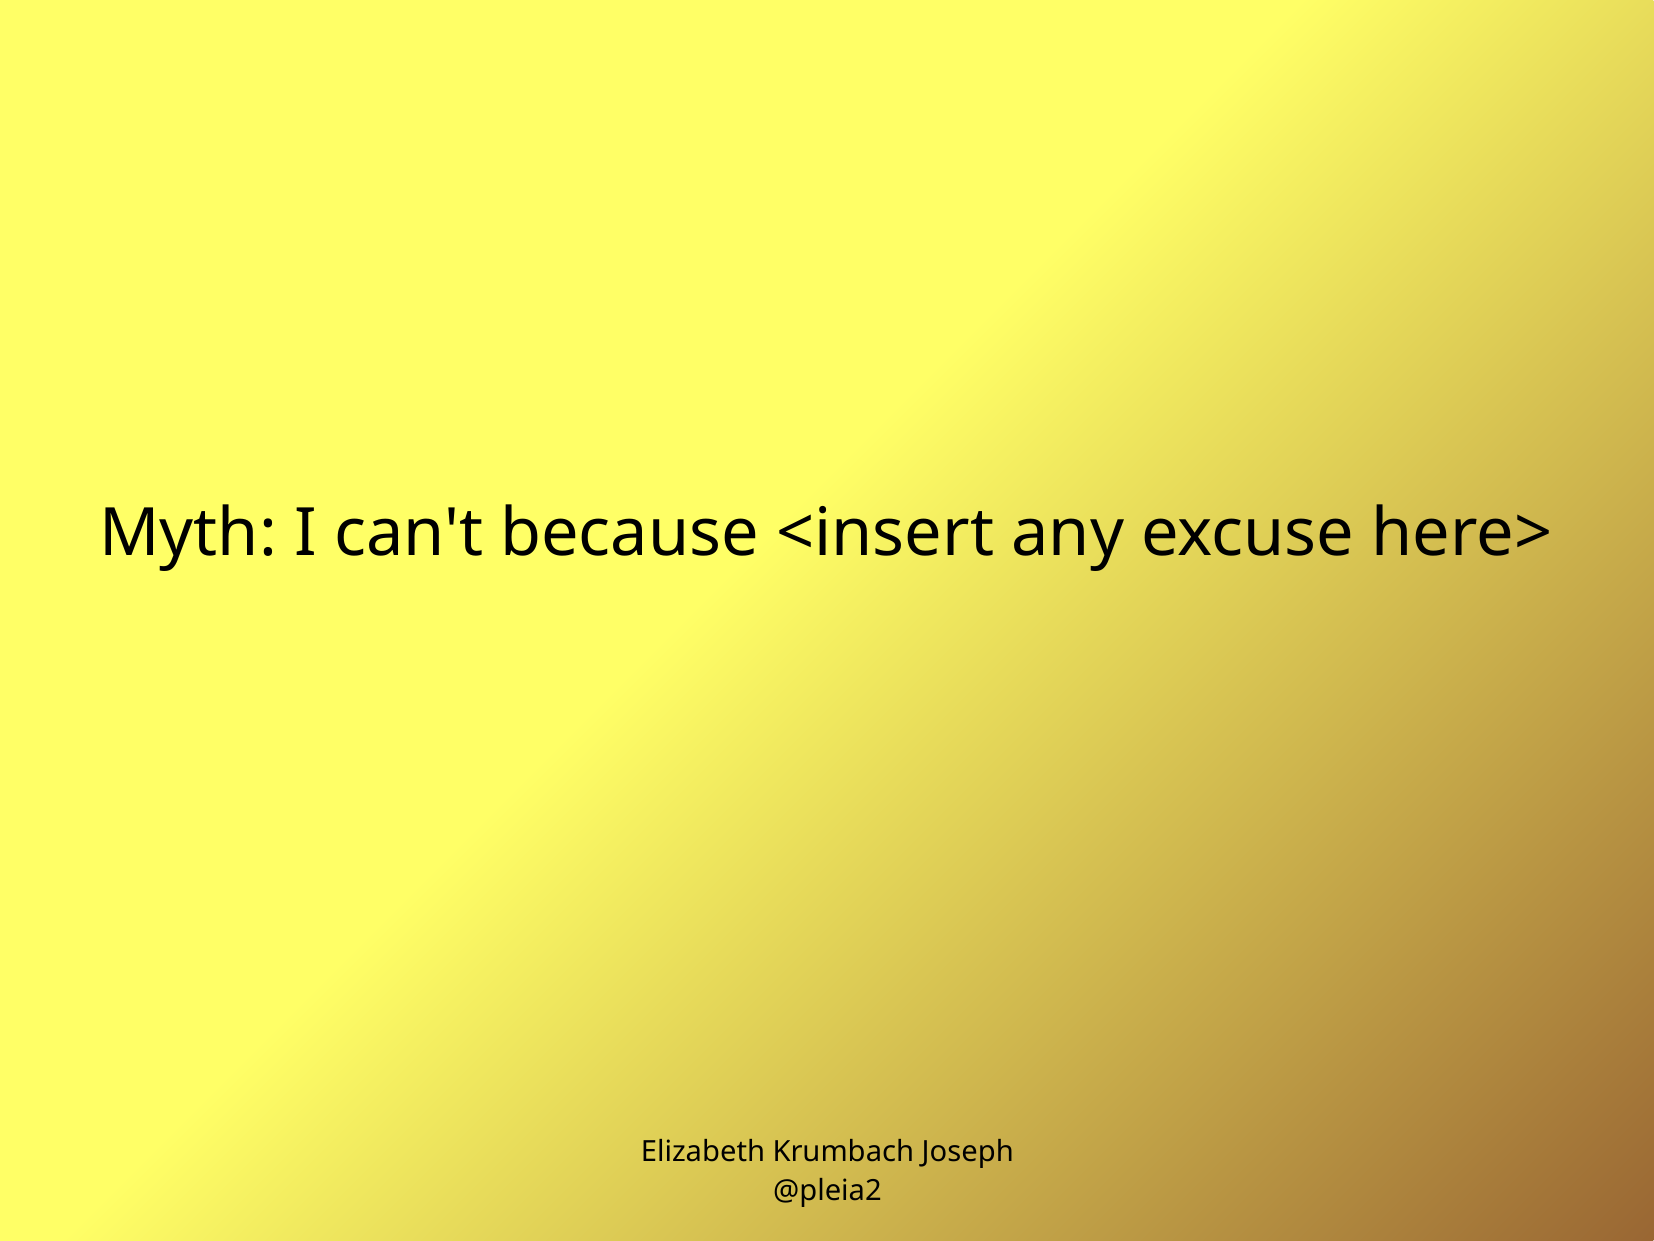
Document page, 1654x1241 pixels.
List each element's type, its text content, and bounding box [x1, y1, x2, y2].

subtitle Myth: I can't because <insert any excuse here> [82, 49, 1571, 1010]
